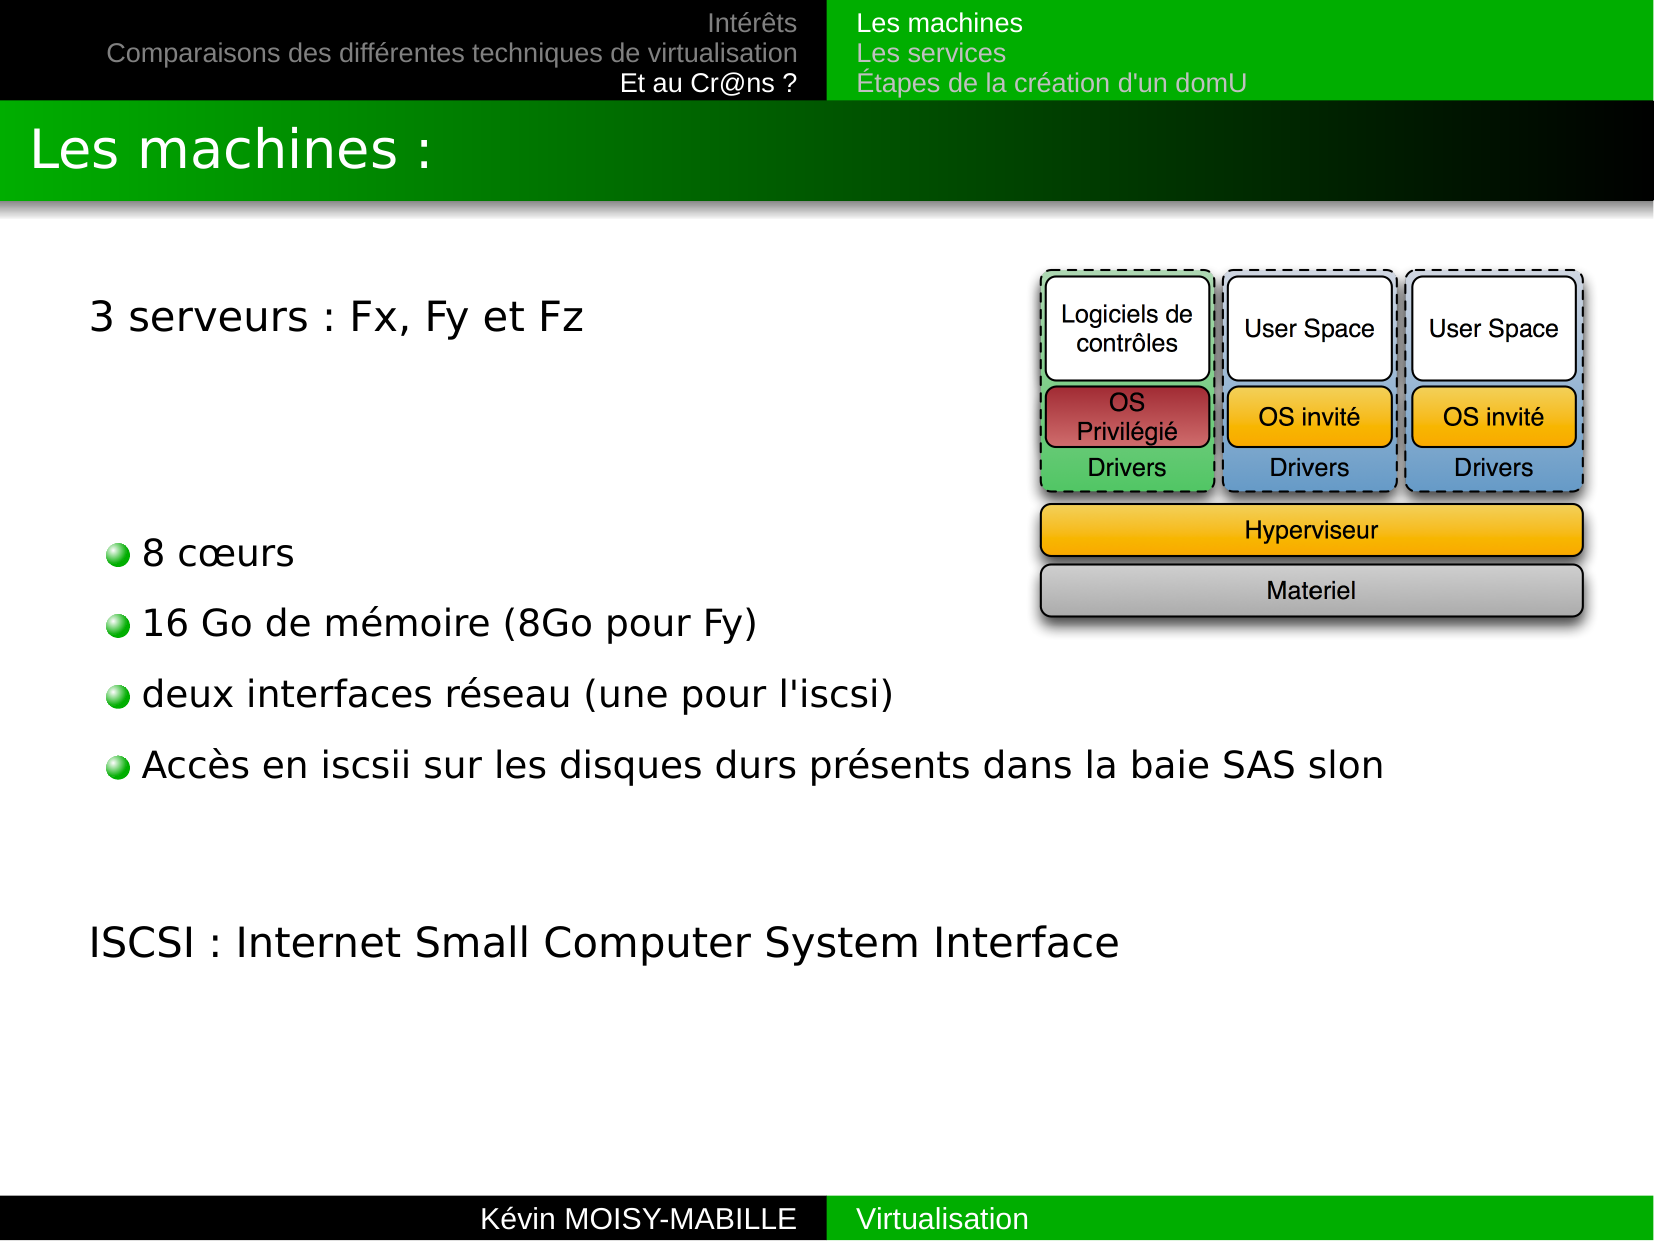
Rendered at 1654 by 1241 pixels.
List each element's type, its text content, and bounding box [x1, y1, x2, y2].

text_box 8 cœurs 16 Go de mémoire (8Go pour Fy) deux interfaces réseau (une pour l'iscsi) Accès en iscsii sur les disques durs présents dans la baie SAS slon [141, 531, 1595, 839]
text_box 3 serveurs : Fx, Fy et Fz [88, 292, 975, 355]
text_box Kévin MOISY-MABILLE [0, 1202, 798, 1238]
text_box ISCSI : Internet Small Computer System Interface [88, 918, 1270, 981]
text_box [0, 1195, 1654, 1241]
text_box [106, 755, 130, 780]
text_box Les machines : [29, 118, 1654, 184]
text_box [106, 614, 130, 638]
text_box [0, 0, 1654, 219]
text_box Les machines Les services Étapes de la création d'un domU [856, 7, 1654, 99]
picture [997, 236, 1625, 666]
text_box [106, 685, 130, 709]
text_box Intérêts Comparaisons des différentes techniques de virtualisation Et au Cr@ns ? [0, 7, 798, 99]
text_box Virtualisation [856, 1202, 1654, 1238]
text_box [106, 543, 130, 567]
